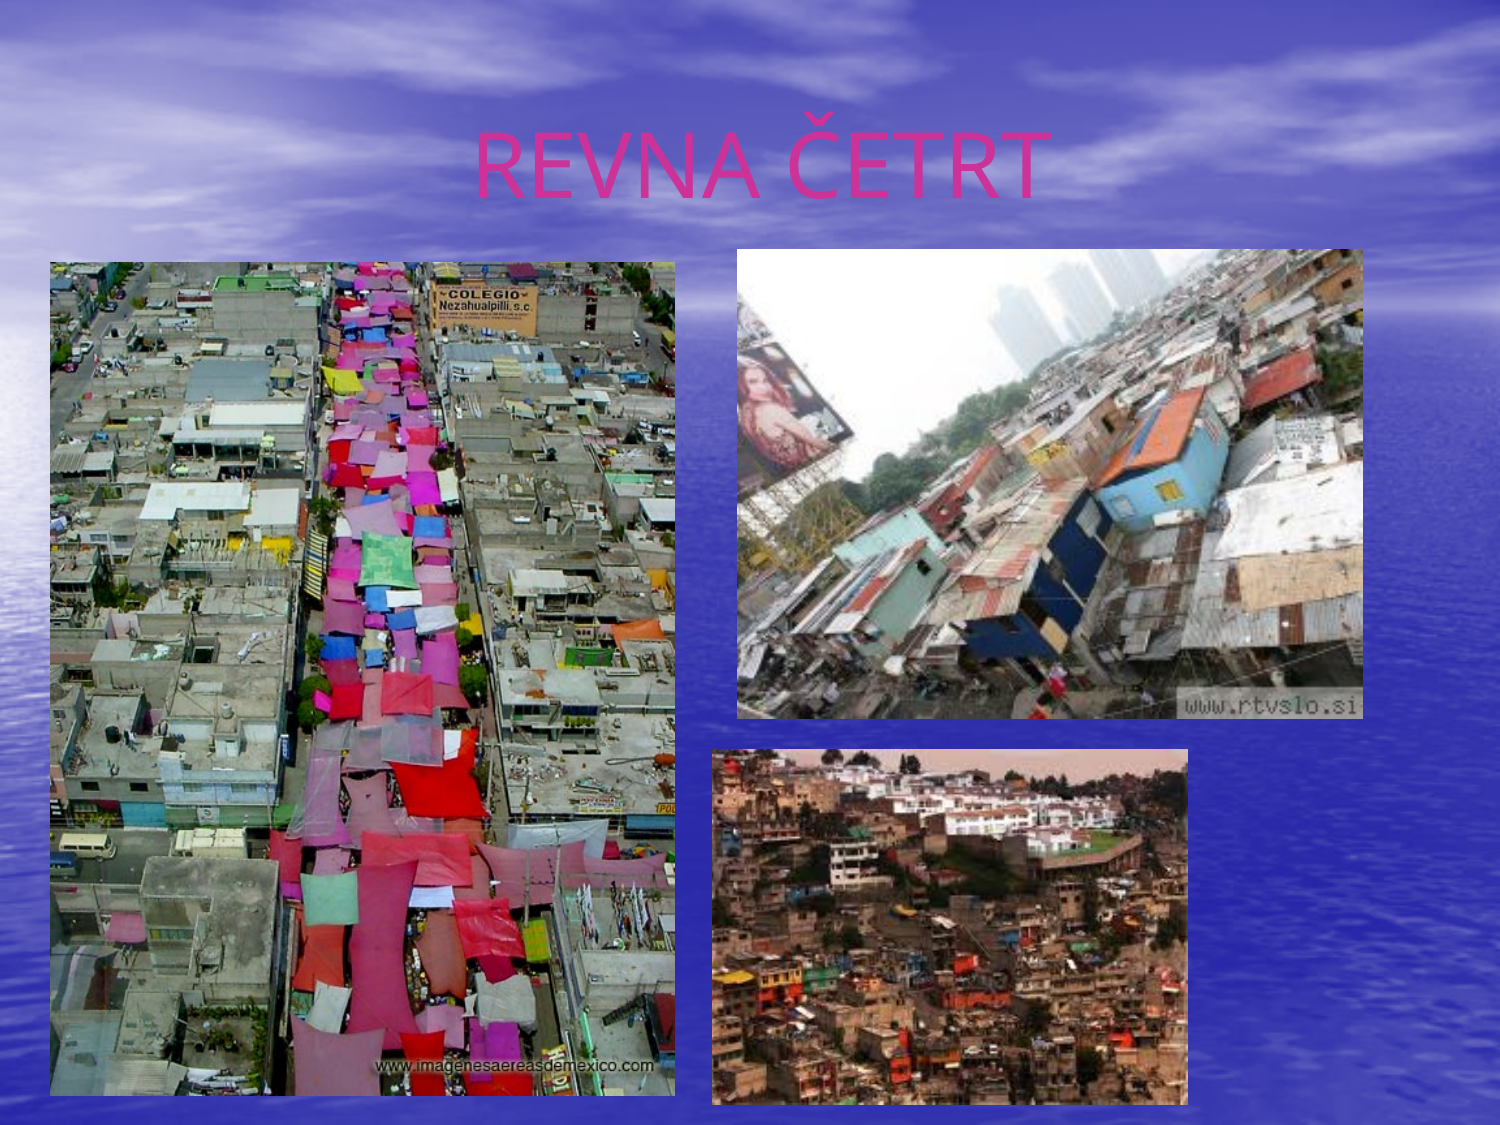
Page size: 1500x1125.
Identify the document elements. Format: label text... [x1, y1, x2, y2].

picture [0, 0, 1500, 1125]
title REVNA ČETRT [75, 47, 1425, 275]
